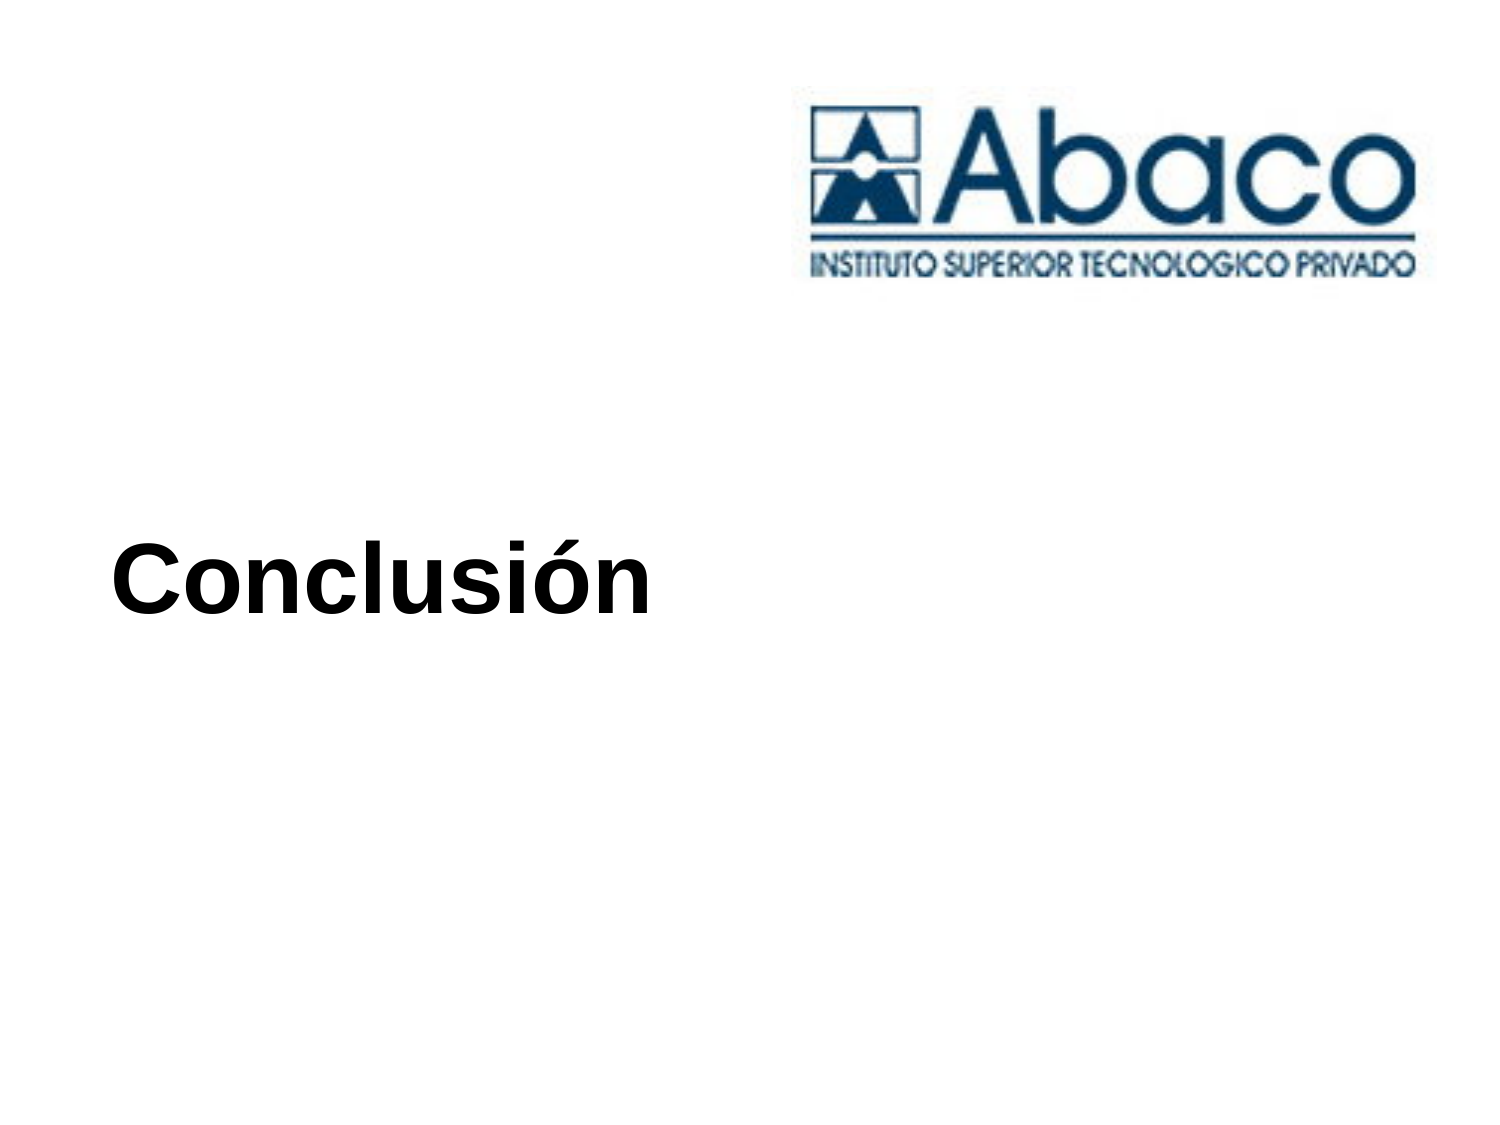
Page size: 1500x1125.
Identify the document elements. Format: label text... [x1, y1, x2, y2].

list Conclusión [76, 515, 1012, 1053]
picture [791, 86, 1437, 302]
